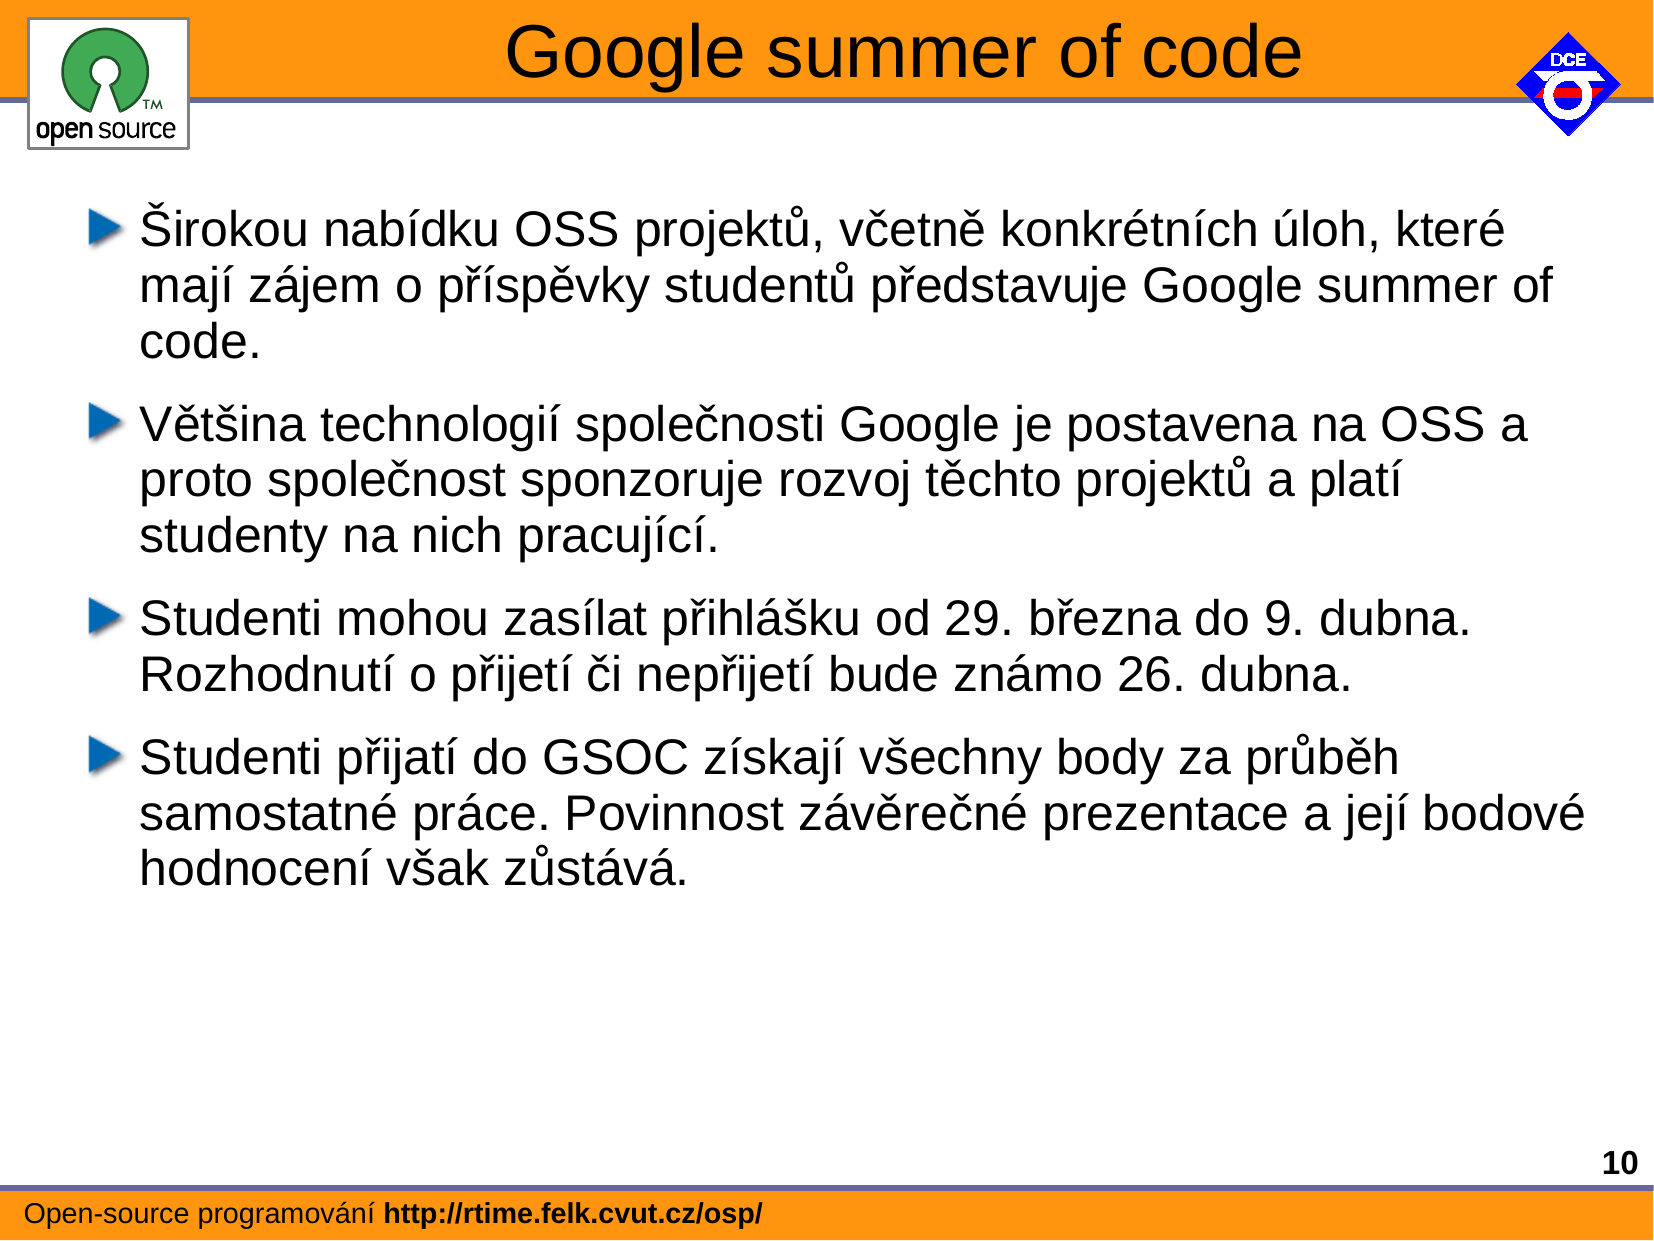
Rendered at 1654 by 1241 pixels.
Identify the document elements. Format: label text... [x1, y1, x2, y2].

title Google summer of code [178, 4, 1631, 98]
list Širokou nabídku OSS projektů, včetně konkrétních úloh, které mají zájem o příspěvky studentů představuje Google summer of code. Většina technologií společnosti Google je postavena na OSS a proto společnost sponzoruje rozvoj těchto projektů a platí studenty na nich pracující. Studenti mohou zasílat přihlášku od 29. března do 9. dubna. Rozhodnutí o přijetí či nepřijetí bude známo 26. dubna. Studenti přijatí do GSOC získají všechny body za průběh samostatné práce. Povinnost závěrečné prezentace a její bodové hodnocení však zůstává. [68, 201, 1592, 1118]
